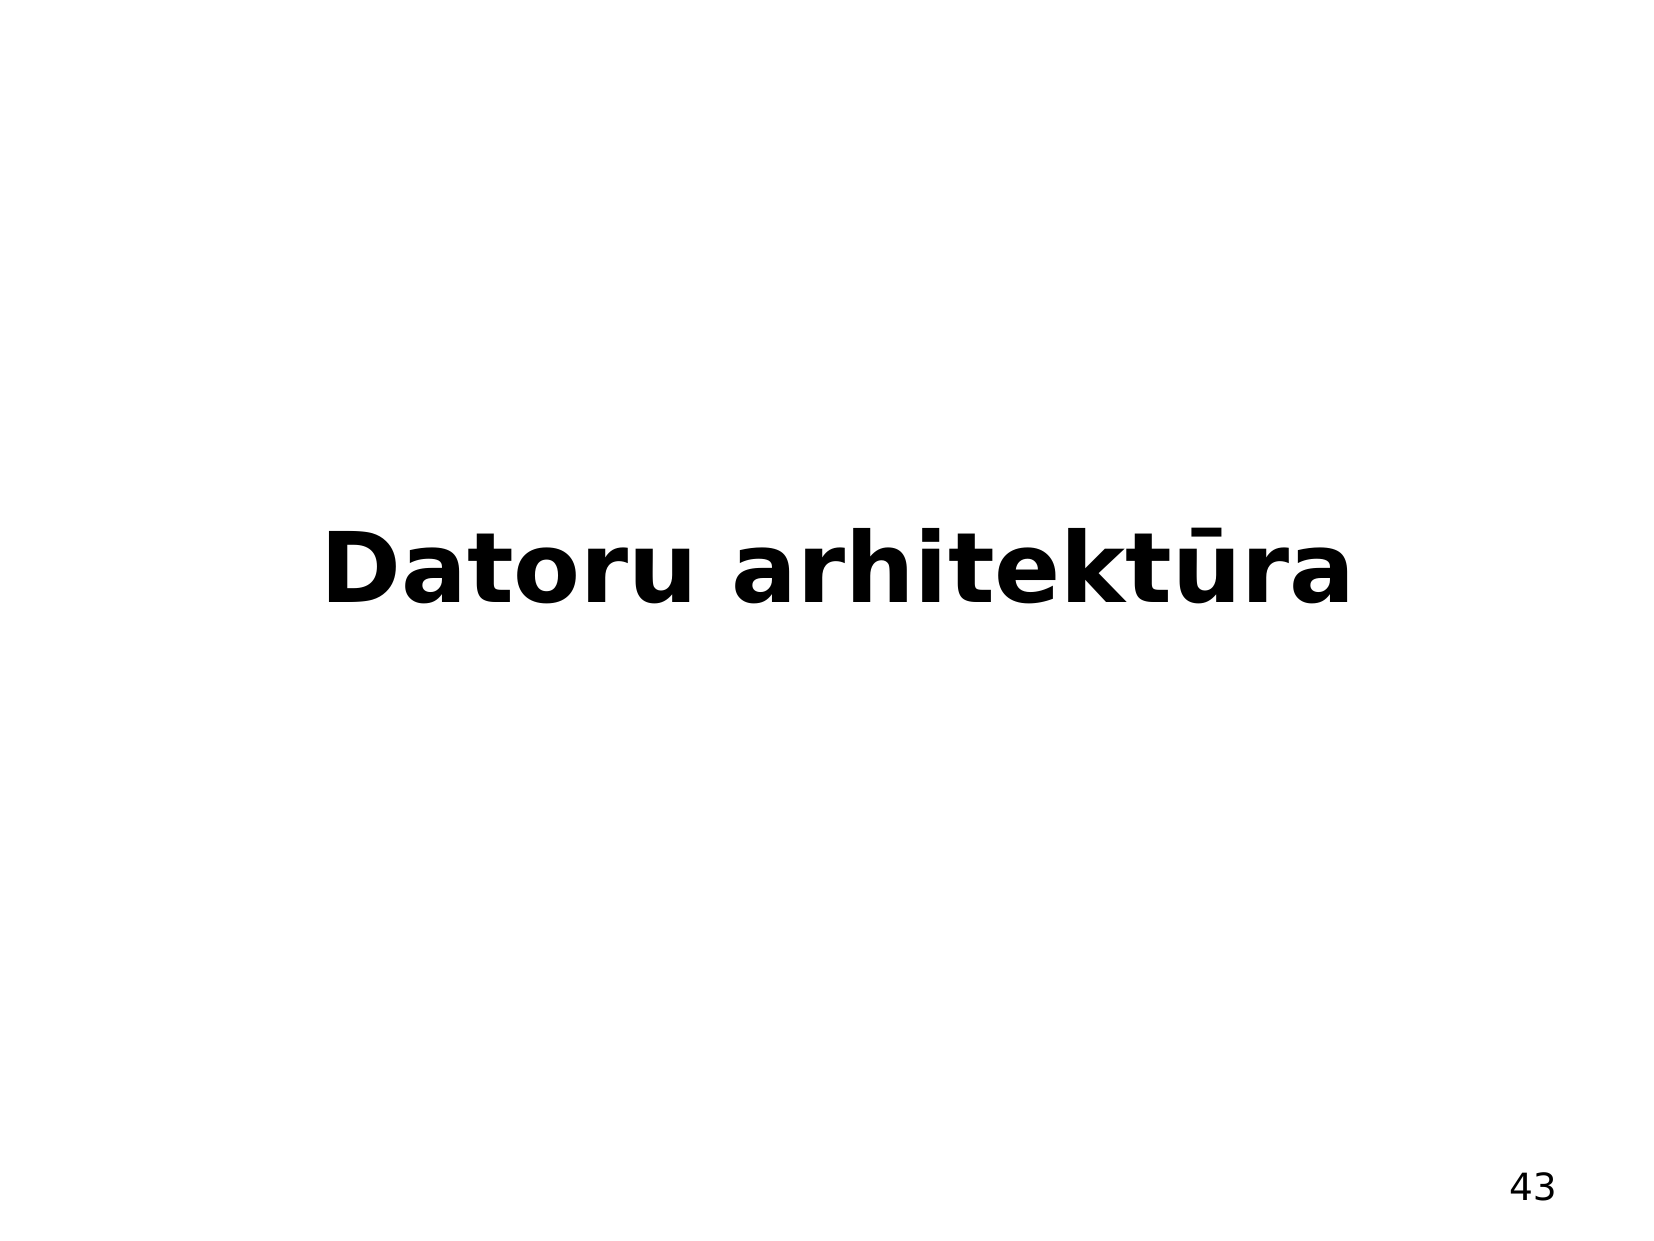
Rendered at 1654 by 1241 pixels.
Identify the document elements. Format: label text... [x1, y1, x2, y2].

title Datoru arhitektūra [94, 496, 1583, 642]
